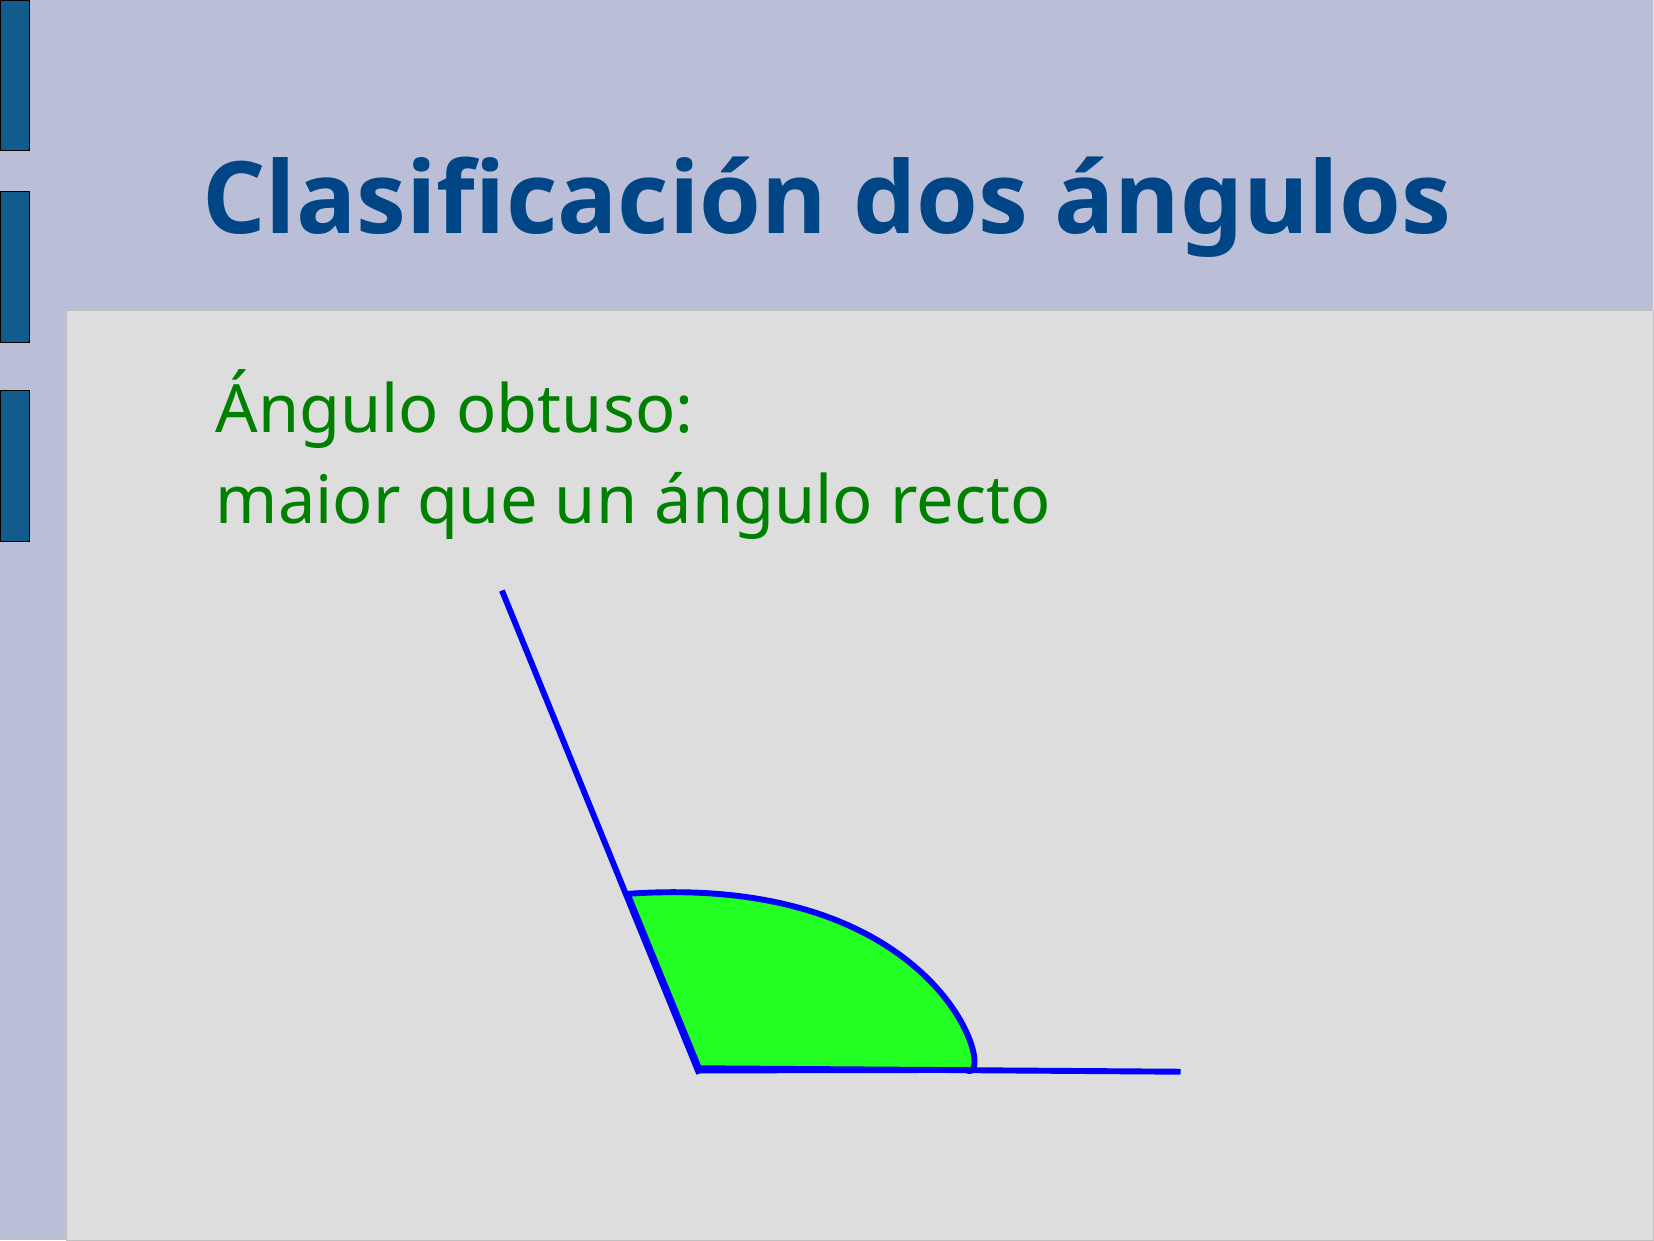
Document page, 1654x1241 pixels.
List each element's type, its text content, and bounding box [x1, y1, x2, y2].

title Clasificación dos ángulos [121, 98, 1534, 291]
text_box [630, 892, 975, 1067]
text_box Ángulo obtuso: maior que un ángulo recto [177, 354, 1506, 556]
